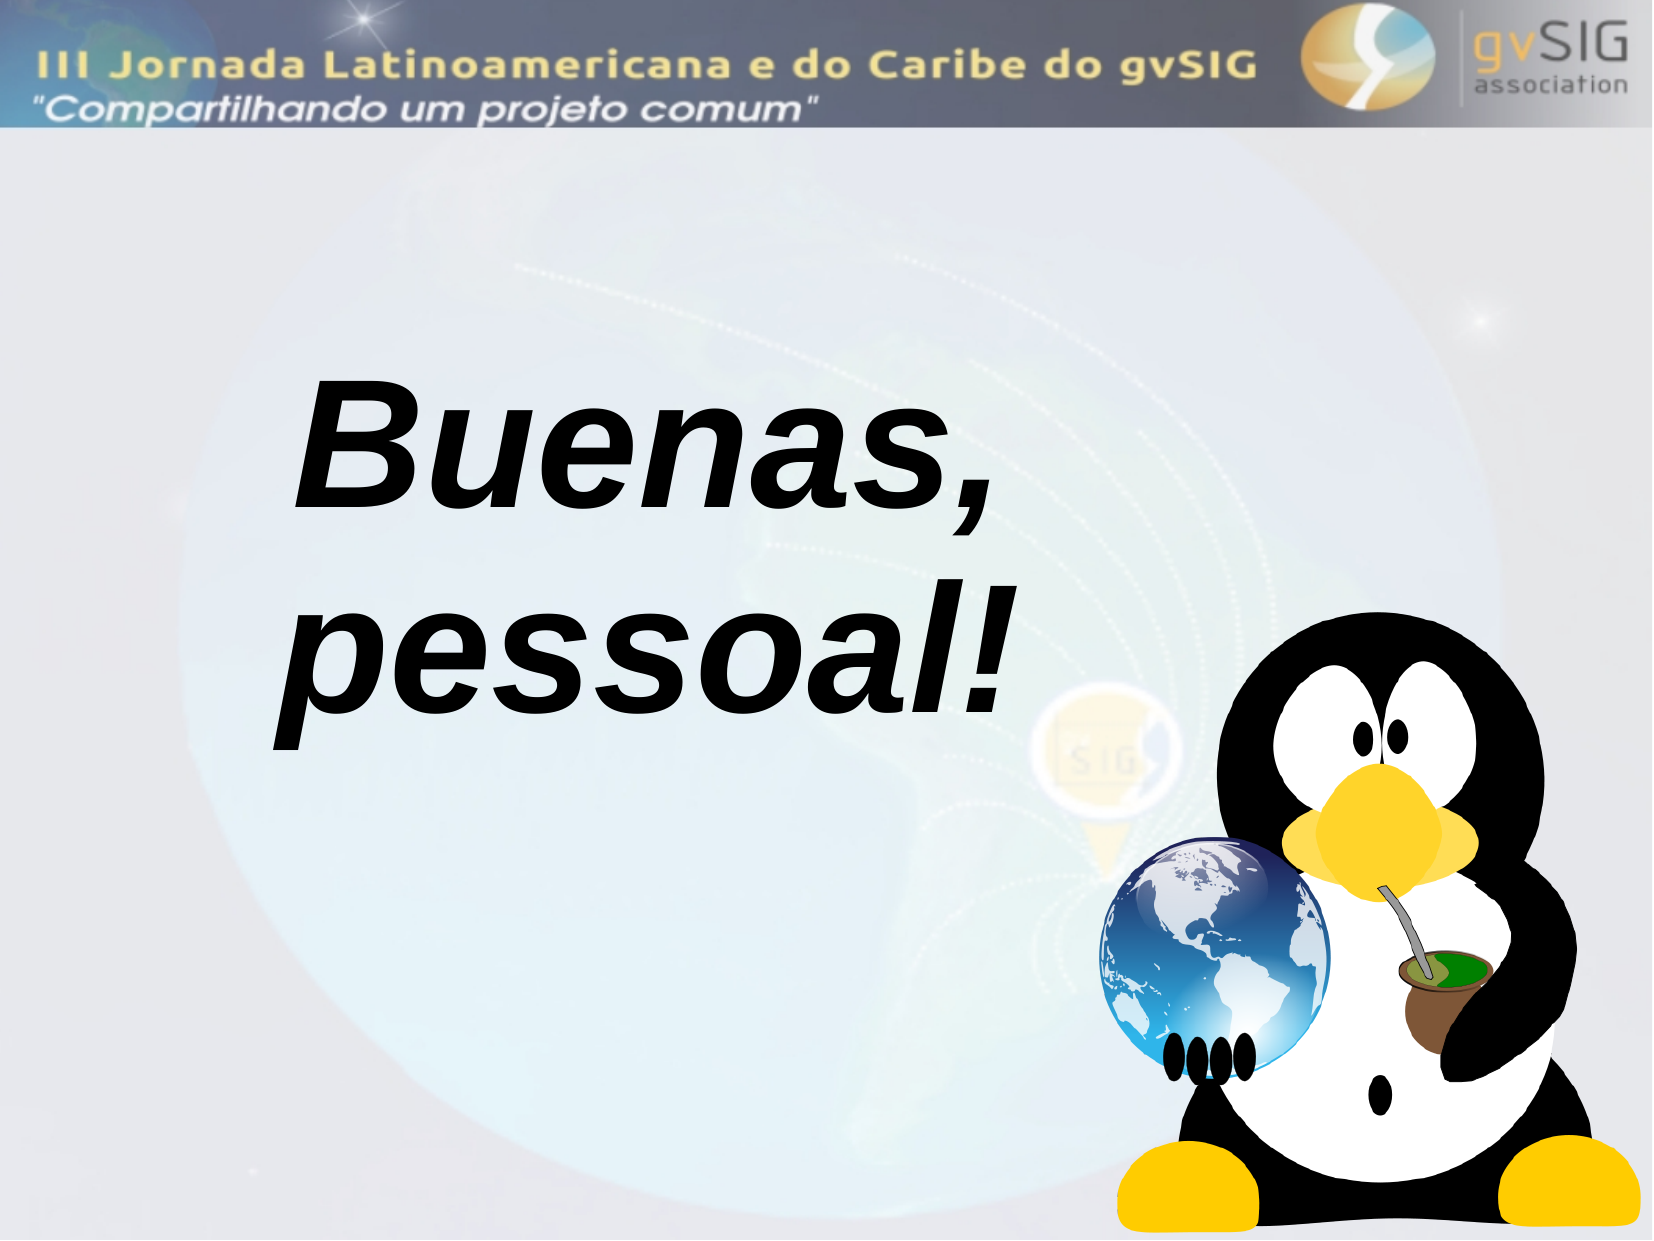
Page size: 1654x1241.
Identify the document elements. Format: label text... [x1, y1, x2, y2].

picture [0, 0, 1654, 1241]
subtitle Buenas, pessoal! [0, 118, 1300, 975]
